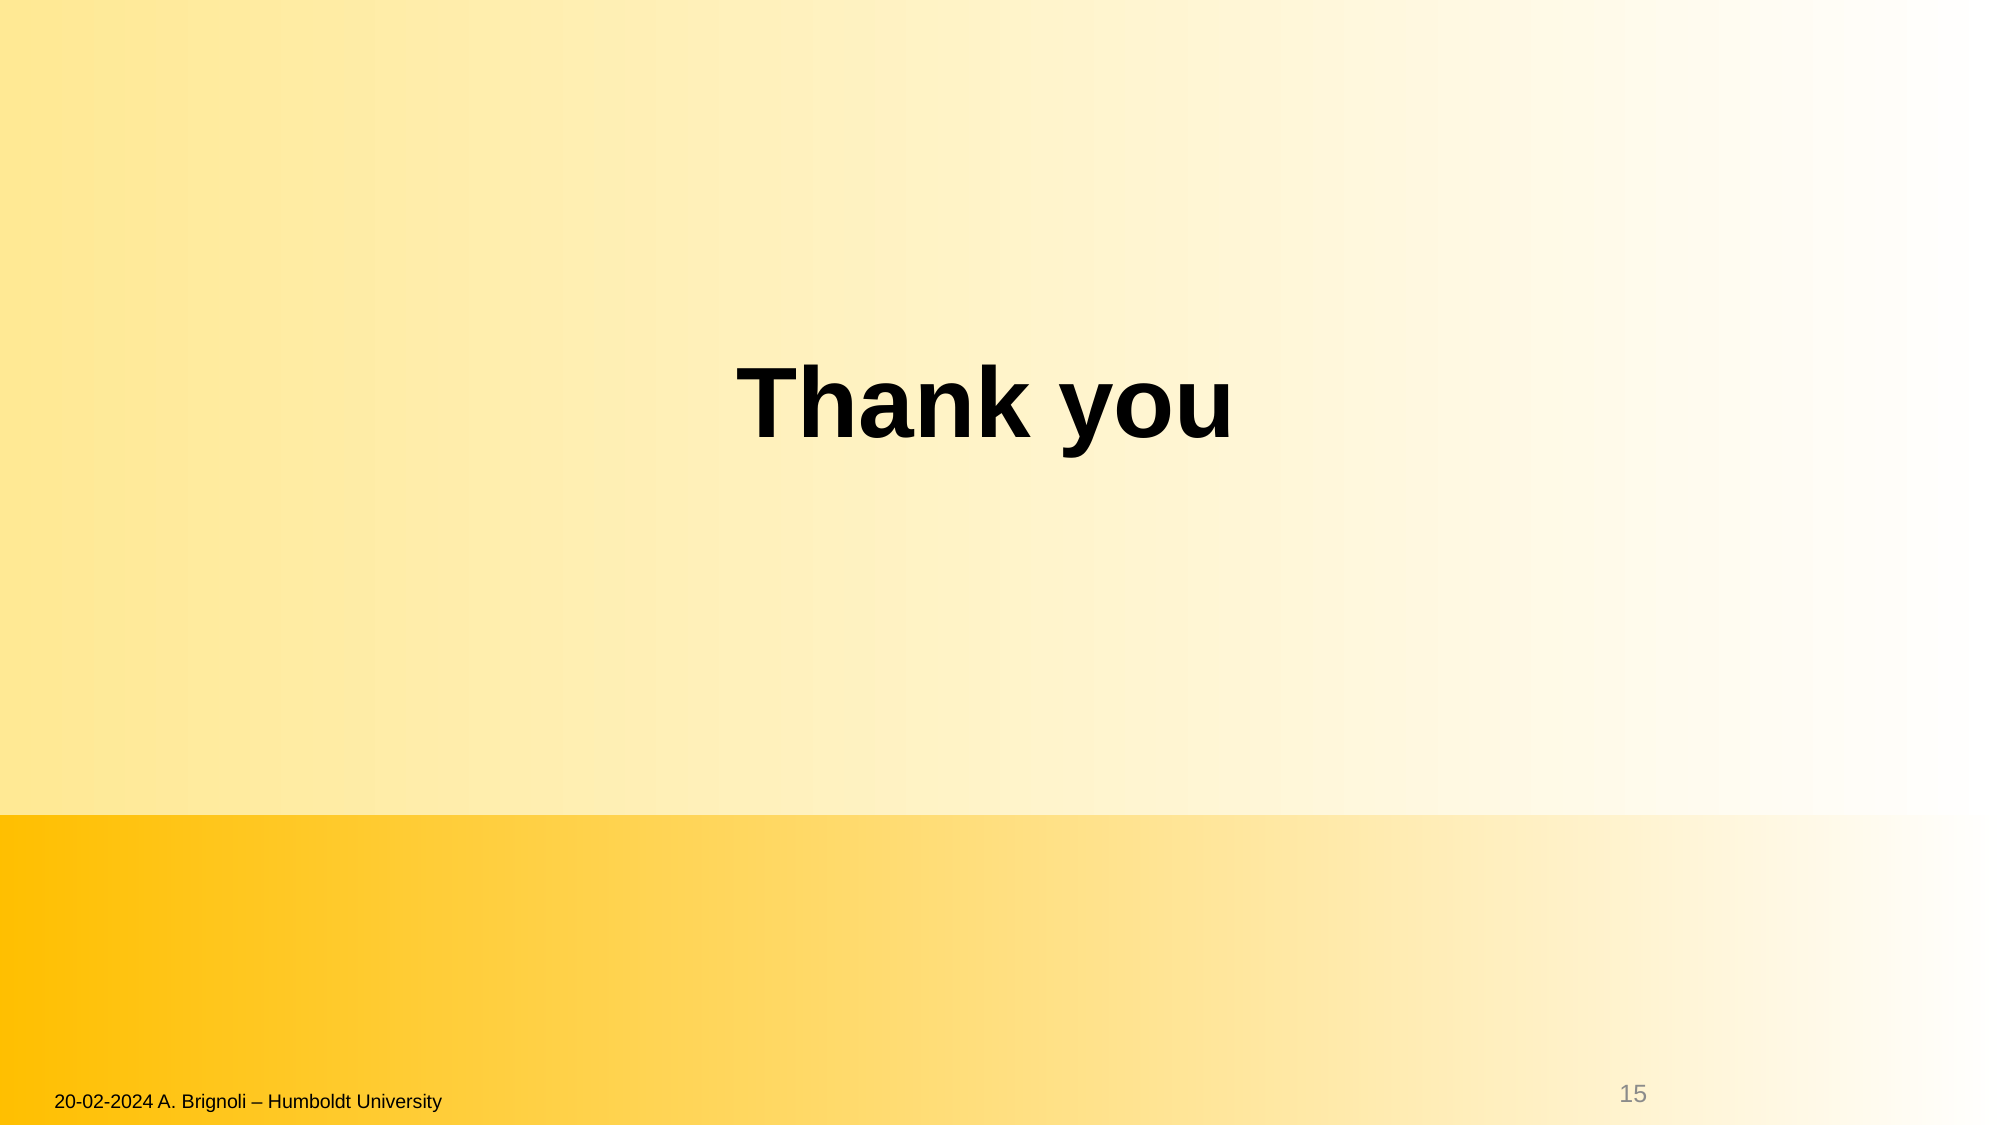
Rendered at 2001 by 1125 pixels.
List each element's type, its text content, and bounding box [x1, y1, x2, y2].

text_box Test beam measurements [352, 815, 357, 1084]
text_box 20-02-2024 A. Brignoli – Humboldt University [414, 815, 420, 1084]
text_box 20-02-2024 A. Brignoli – Humboldt University [477, 815, 482, 1084]
text_box 20-02-2024 A. Brignoli – Humboldt University [0, 1084, 502, 1121]
text_box Thank you [0, 0, 2001, 815]
text_box <number> [1410, 1065, 1856, 1121]
text_box <number> [461, 815, 465, 1084]
text_box Test beam measurements [320, 815, 326, 1084]
text_box Test beam measurements [289, 815, 295, 1084]
text_box 20-02-2024 A. Brignoli – Humboldt University [445, 815, 451, 1084]
text_box <number> [492, 815, 496, 1084]
text_box <number> [398, 815, 402, 1084]
